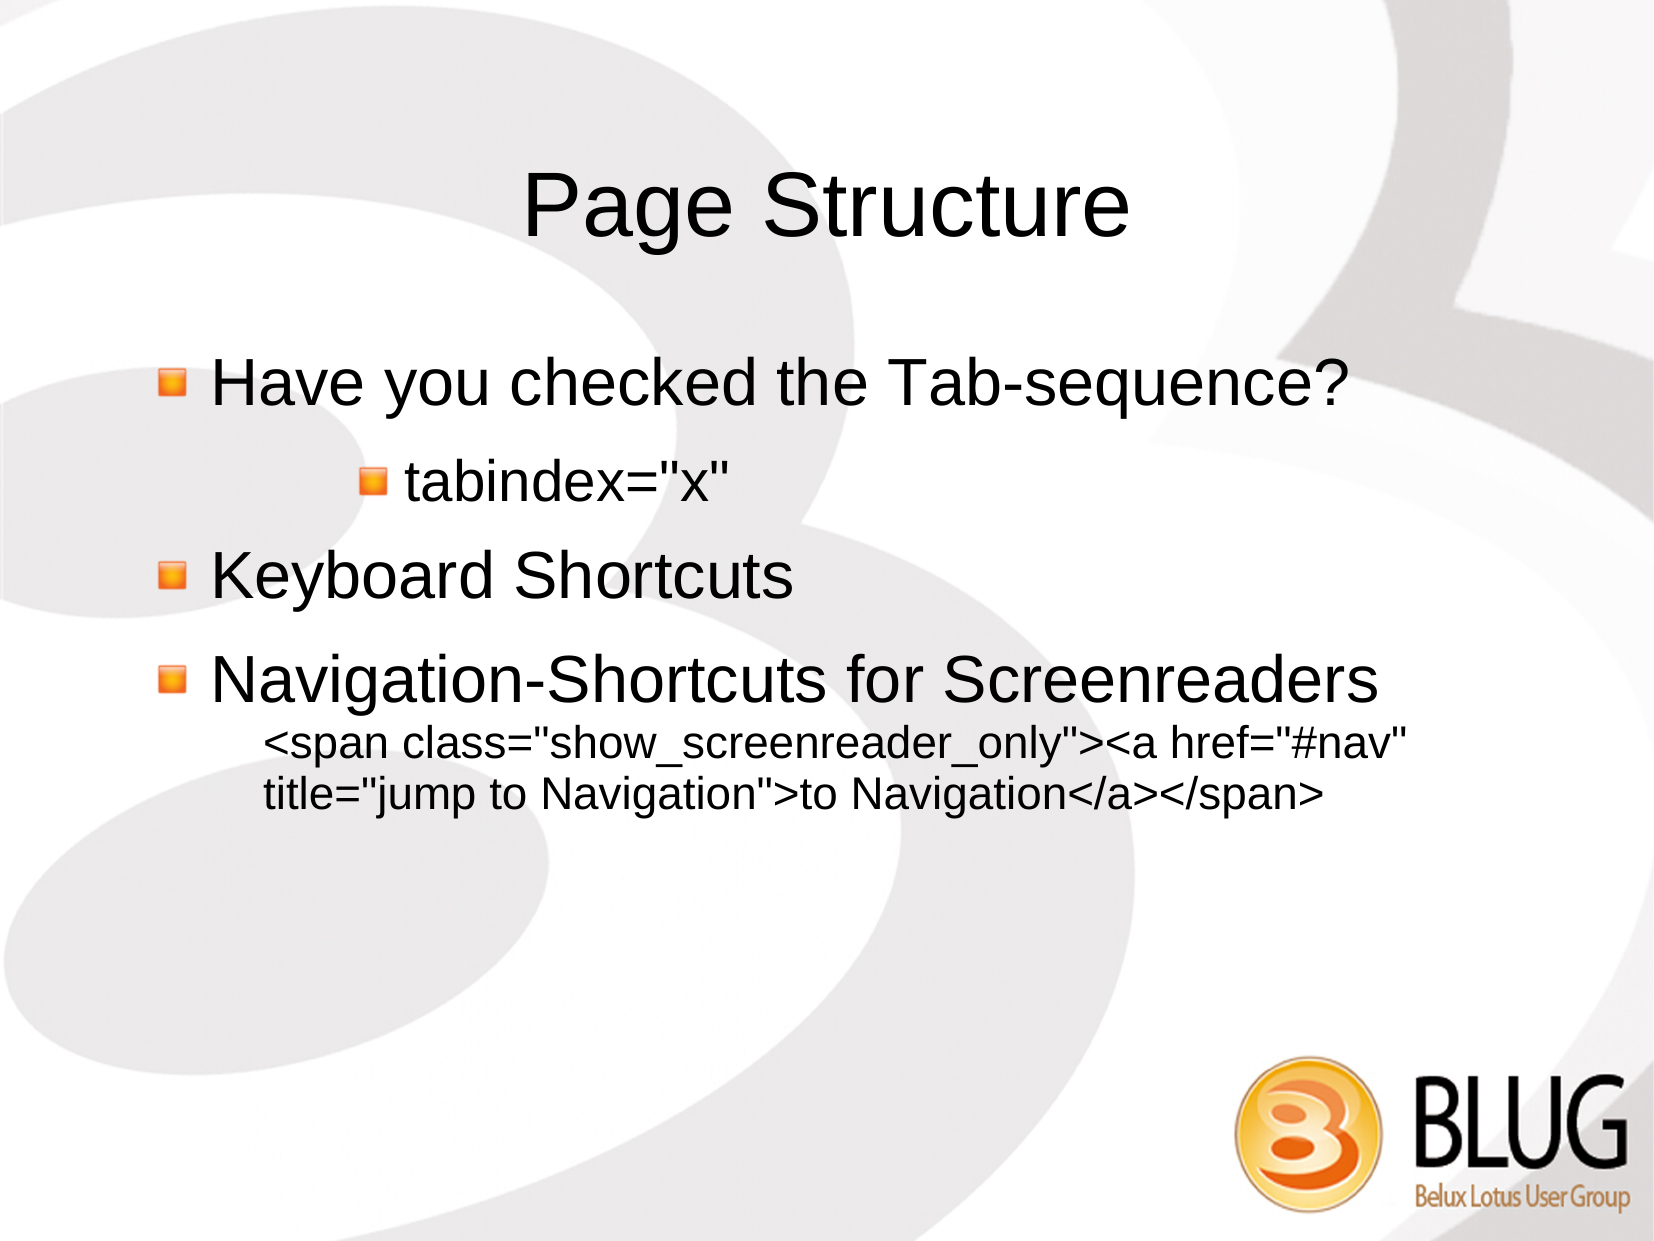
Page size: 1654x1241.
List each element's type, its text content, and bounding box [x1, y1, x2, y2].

picture [0, 0, 1654, 1241]
list Have you checked the Tab-sequence? tabindex="x" Keyboard Shortcuts Navigation-Shortcuts for Screenreaders <span class="show_screenreader_only"><a href="#nav" title="jump to Navigation">to Navigation</a></span> [121, 344, 1534, 1126]
title Page Structure [121, 102, 1534, 310]
